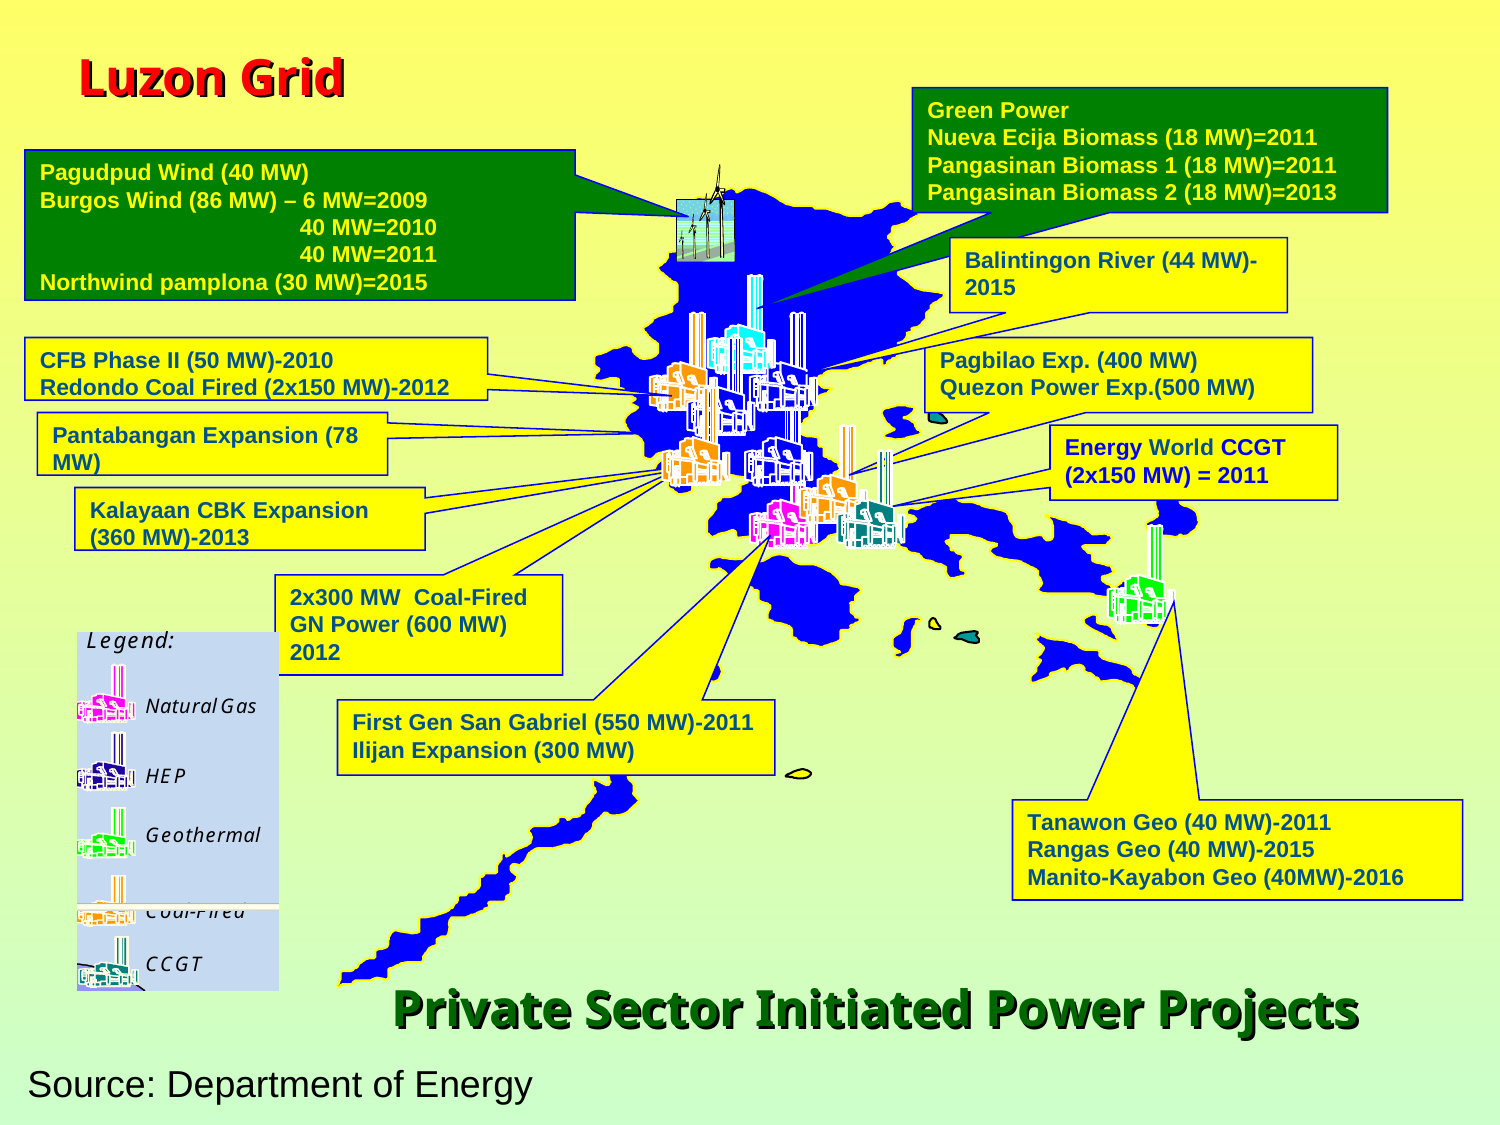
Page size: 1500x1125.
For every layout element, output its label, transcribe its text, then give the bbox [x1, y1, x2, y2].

text_box [892, 616, 921, 658]
text_box [785, 769, 811, 779]
text_box [929, 618, 941, 630]
text_box [711, 664, 723, 682]
text_box [881, 405, 921, 440]
text_box [709, 556, 743, 575]
picture [676, 162, 736, 263]
table_cell 0 [921, 431, 942, 435]
text_box Balintingon River (44 MW)-2015 [798, 237, 1288, 376]
text_box First Gen San Gabriel (550 MW)-2011 Ilijan Expansion (300 MW) [337, 535, 775, 776]
text_box [750, 554, 862, 647]
text_box [593, 187, 1200, 629]
text_box CFB Phase II (50 MW)-2010 Redondo Coal Fired (2x150 MW)-2012 [24, 337, 672, 401]
text_box [928, 413, 948, 424]
table_cell 0 [801, 431, 840, 436]
text_box [340, 776, 639, 975]
text_box Pantabangan Expansion (78 MW) [37, 412, 654, 476]
text_box Private Sector Initiated Power Projects [250, 975, 1500, 1051]
text_box Luzon Grid [62, 37, 425, 97]
chart [76, 631, 280, 992]
text_box Pagudpud Wind (40 MW) Burgos Wind (86 MW) – 6 MW=2009 40 MW=2010 40 MW=2011 Northwind pamplona (30 MW)=2015 [24, 149, 689, 301]
text_box Green Power Nueva Ecija Biomass (18 MW)=2011 Pangasinan Biomass 1 (18 MW)=2011 Pangasinan Biomass 2 (18 MW)=2013 [756, 87, 1388, 309]
text_box Pagbilao Exp. (400 MW) Quezon Power Exp.(500 MW) [893, 337, 1313, 464]
text_box [1083, 614, 1118, 642]
text_box Kalayaan CBK Expansion (360 MW)-2013 [74, 469, 662, 551]
text_box [954, 631, 979, 643]
text_box Luzon Grid [207, 75, 218, 97]
text_box [1030, 633, 1140, 690]
text_box Energy World CCGT (2x150 MW) = 2011 [892, 425, 1338, 507]
text_box Tanawon Geo (40 MW)-2011 Rangas Geo (40 MW)-2015 Manito-Kayabon Geo (40MW)-2016 [1012, 602, 1463, 901]
text_box 2x300 MW Coal-Fired GN Power (600 MW) 2012 [275, 476, 663, 676]
text_box Source: Department of Energy [12, 1052, 638, 1113]
